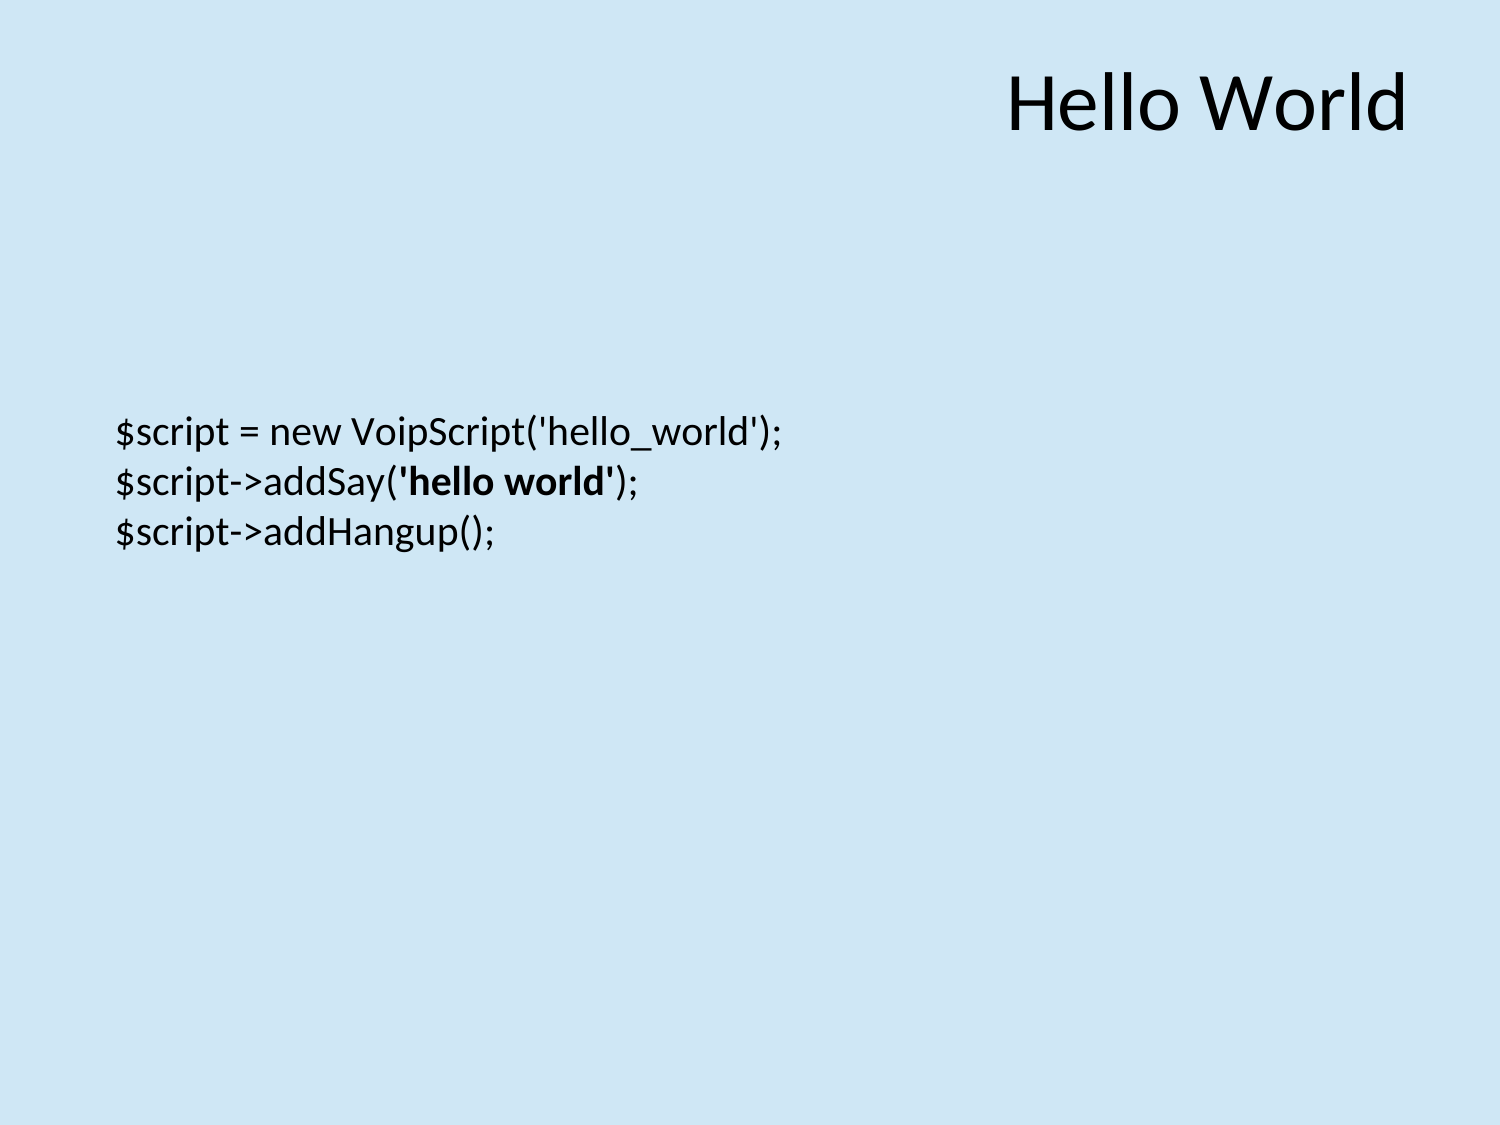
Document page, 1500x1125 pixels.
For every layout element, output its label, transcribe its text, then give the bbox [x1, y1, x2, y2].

text_box $script = new VoipScript('hello_world'); $script->addSay('hello world'); $script->addHangup(); [99, 395, 1500, 562]
title Hello World [75, 39, 1426, 156]
